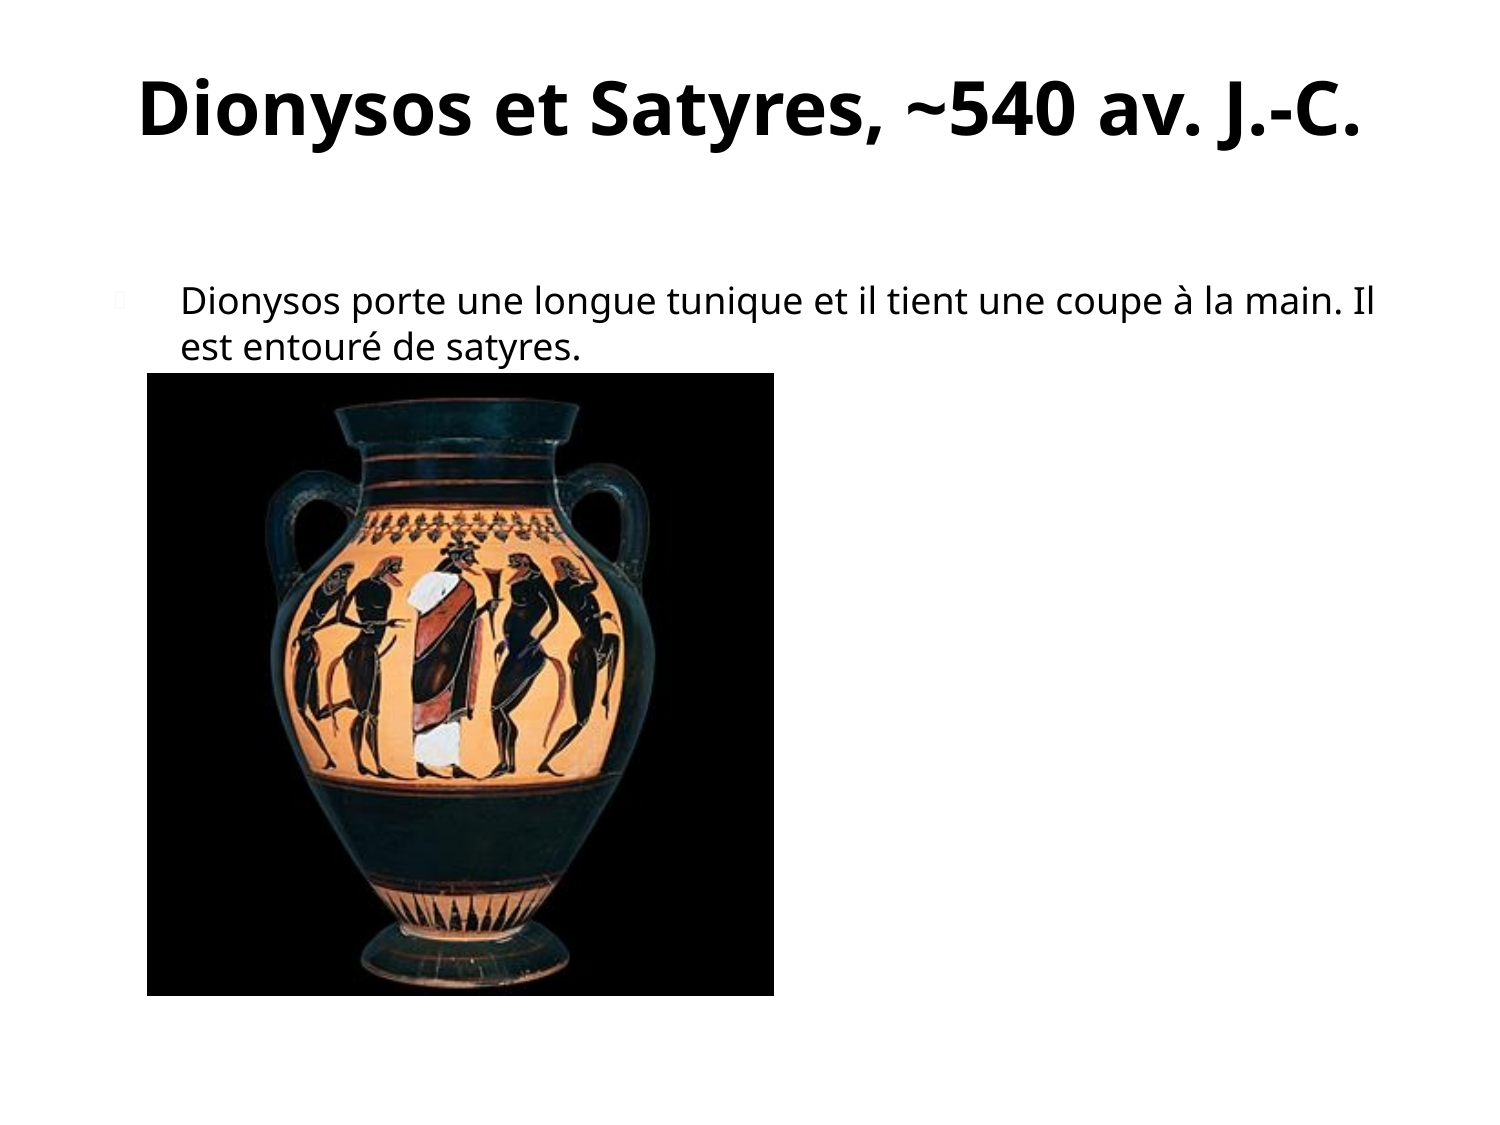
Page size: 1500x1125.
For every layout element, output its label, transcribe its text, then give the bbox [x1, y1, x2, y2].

title Dionysos et Satyres, ~540 av. J.-C. [75, 45, 1425, 220]
picture [147, 373, 774, 996]
list Dionysos porte une longue tunique et il tient une coupe à la main. Il est entouré de satyres. [75, 262, 1425, 1028]
